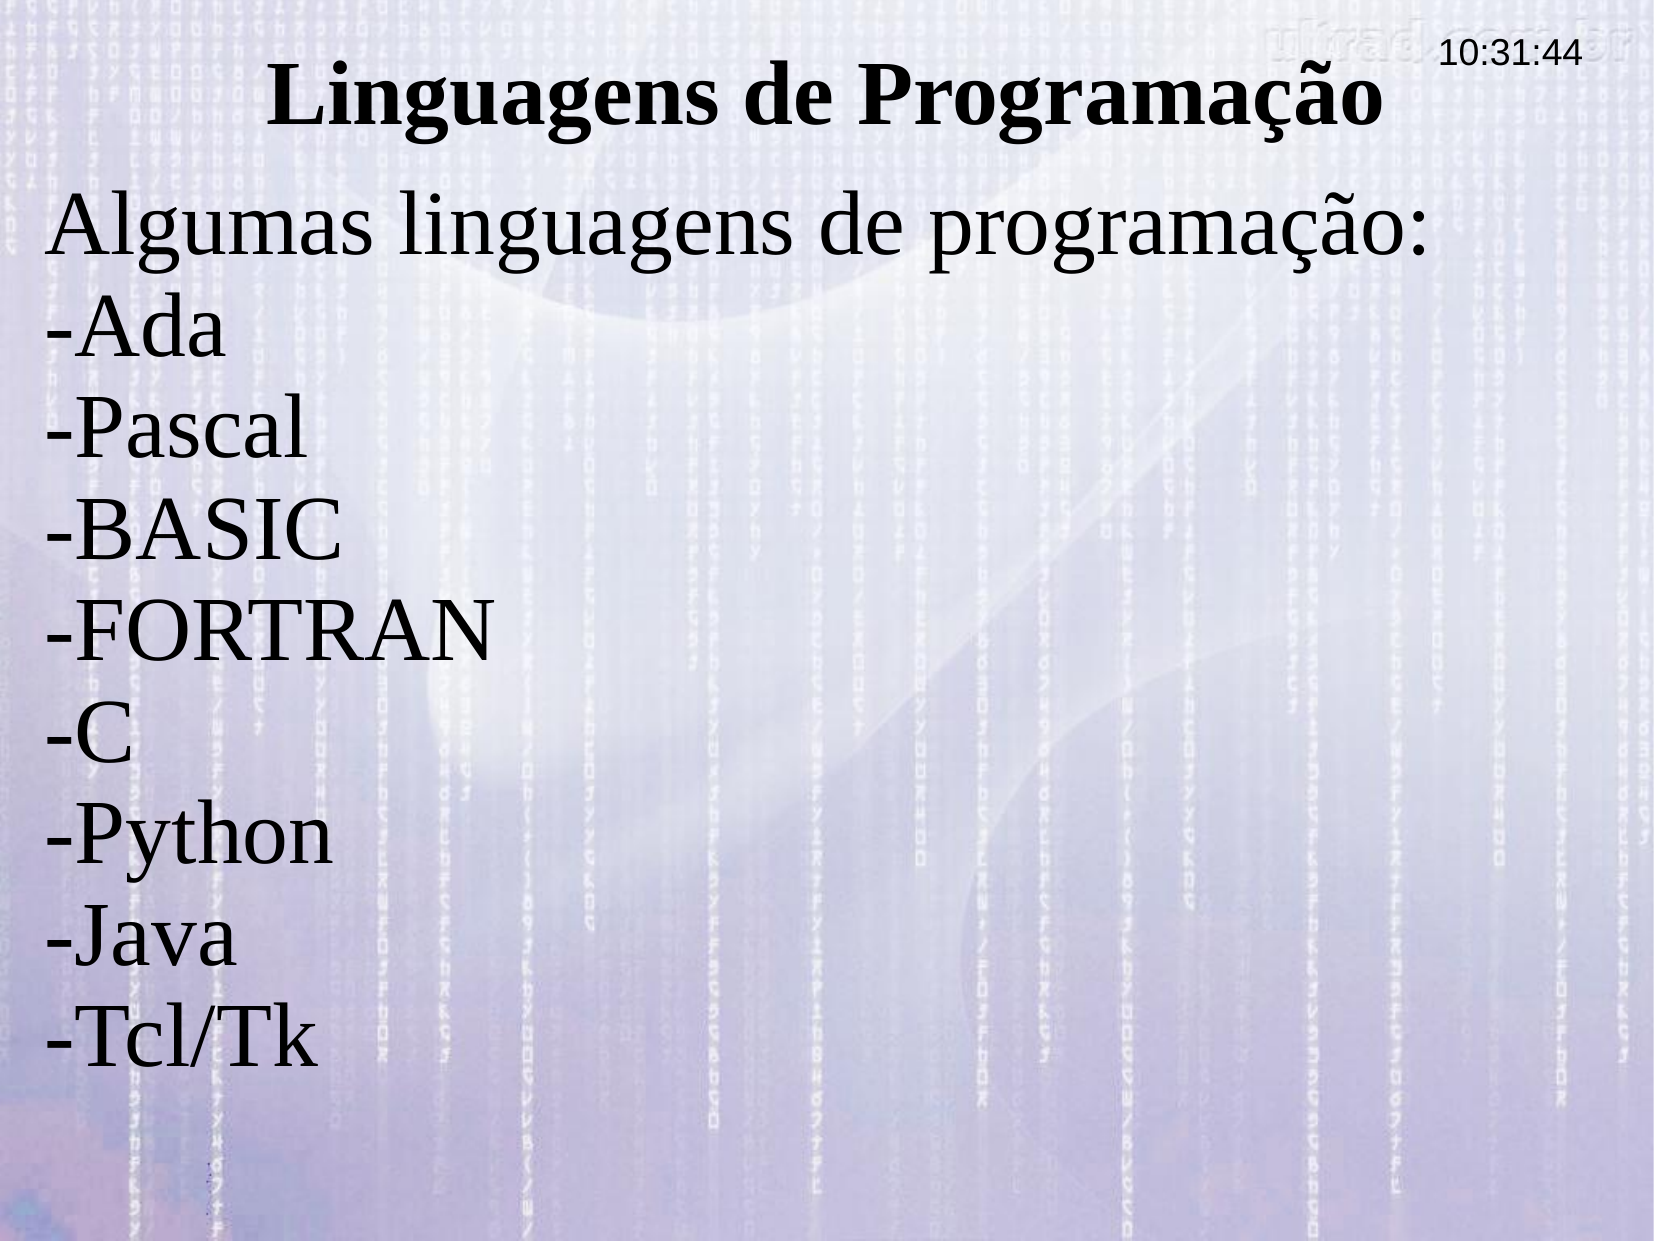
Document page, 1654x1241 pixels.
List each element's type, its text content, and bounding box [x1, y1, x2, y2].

text_box Algumas linguagens de programação: -Ada -Pascal -BASIC -FORTRAN -C -Python -Java -Tcl/Tk [29, 165, 1625, 1180]
text_box Linguagens de Programação [29, 35, 1625, 165]
text_box 11:21:03 [1423, 23, 1631, 94]
picture [0, 0, 1654, 1241]
